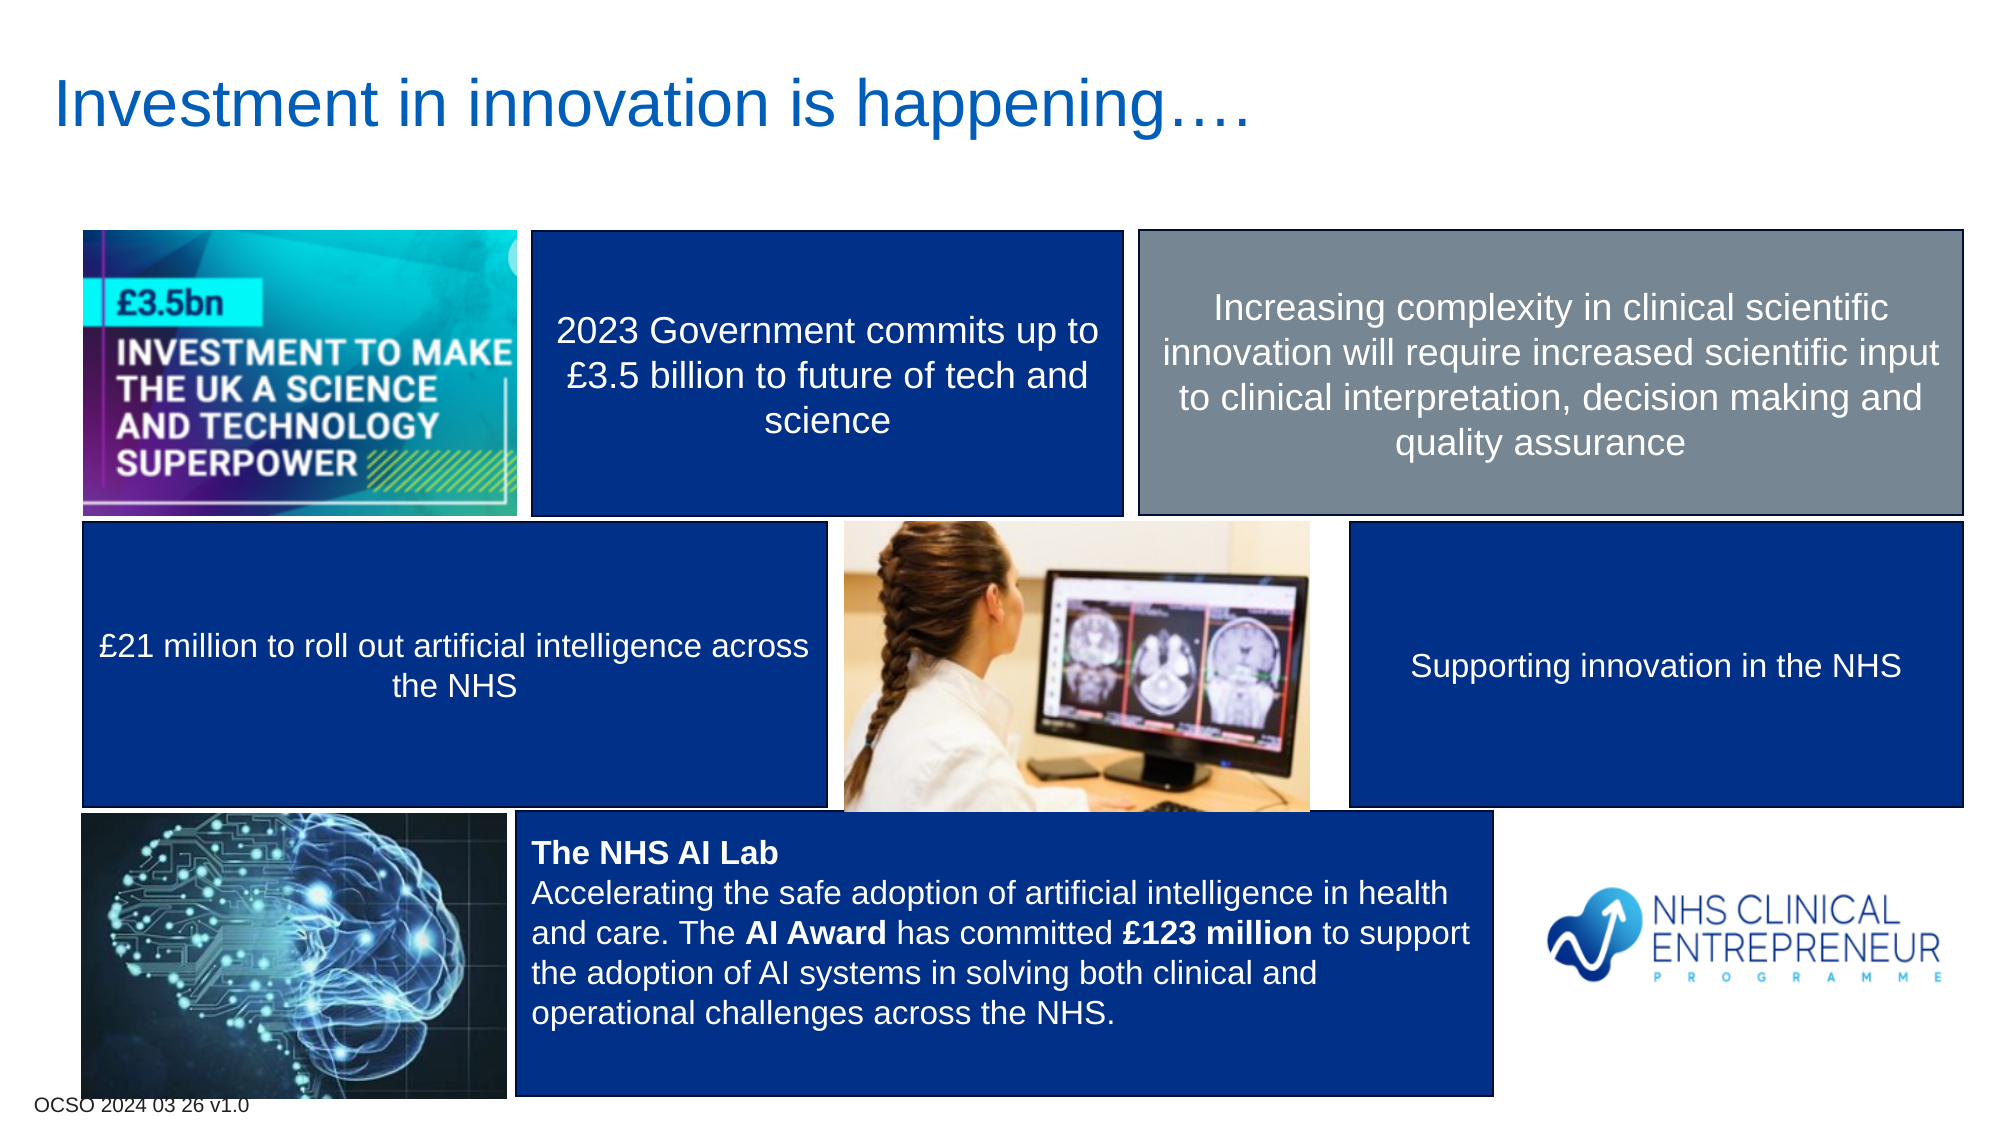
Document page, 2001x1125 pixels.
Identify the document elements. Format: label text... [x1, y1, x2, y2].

title Investment in innovation is happening…. [38, 37, 1844, 174]
text_box Supporting innovation in the NHS [1350, 522, 1963, 807]
text_box 2023 Government commits up to £3.5 billion to future of tech and science [532, 231, 1123, 516]
picture [844, 521, 1310, 812]
picture [83, 230, 517, 516]
picture [81, 813, 507, 1099]
text_box OCSO 2024 03 26 v1.0 [18, 1084, 267, 1125]
picture [1517, 863, 1983, 1044]
text_box Increasing complexity in clinical scientific innovation will require increased scientific input to clinical interpretation, decision making and quality assurance [1139, 230, 1963, 515]
text_box The NHS AI Lab Accelerating the safe adoption of artificial intelligence in health and care. The AI Award has committed £123 million to support the adoption of AI systems in solving both clinical and operational challenges across the NHS. [516, 811, 1493, 1096]
text_box £21 million to roll out artificial intelligence across the NHS [83, 522, 827, 807]
